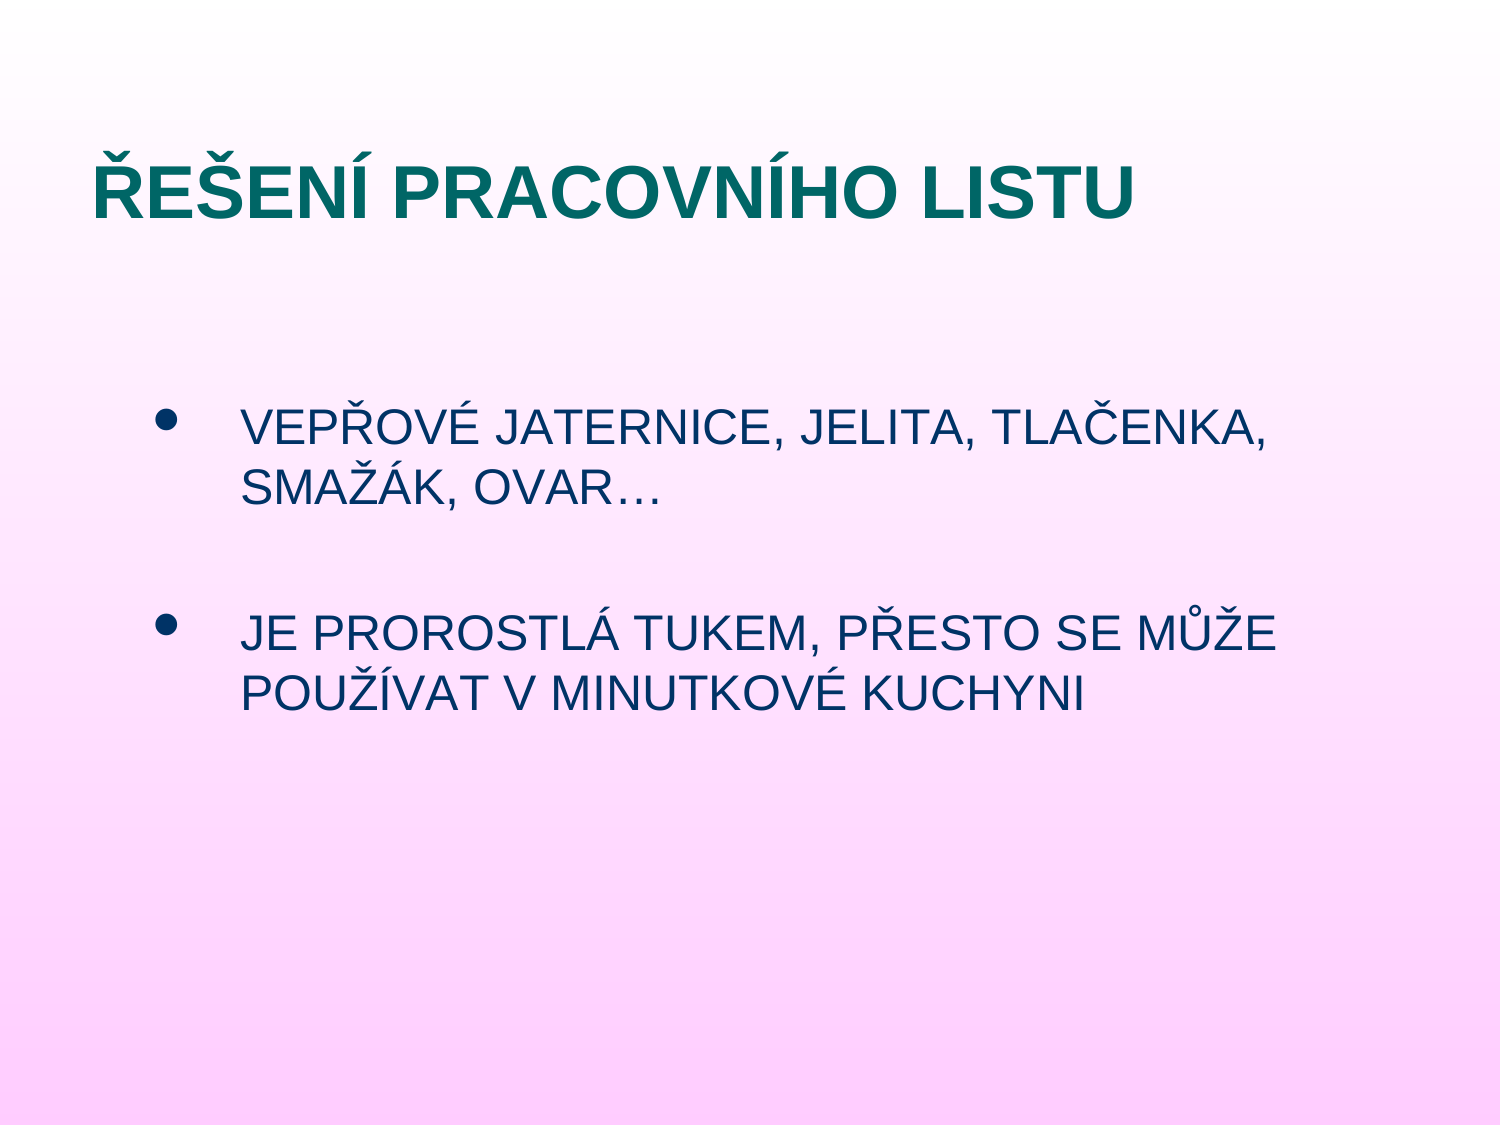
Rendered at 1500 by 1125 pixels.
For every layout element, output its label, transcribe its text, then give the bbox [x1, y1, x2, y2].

list VEPŘOVÉ JATERNICE, JELITA, TLAČENKA, SMAŽÁK, OVAR… JE PROROSTLÁ TUKEM, PŘESTO SE MŮŽE POUŽÍVAT V MINUTKOVÉ KUCHYNI [137, 387, 1400, 999]
title ŘEŠENÍ PRACOVNÍHO LISTU [76, 78, 1353, 242]
